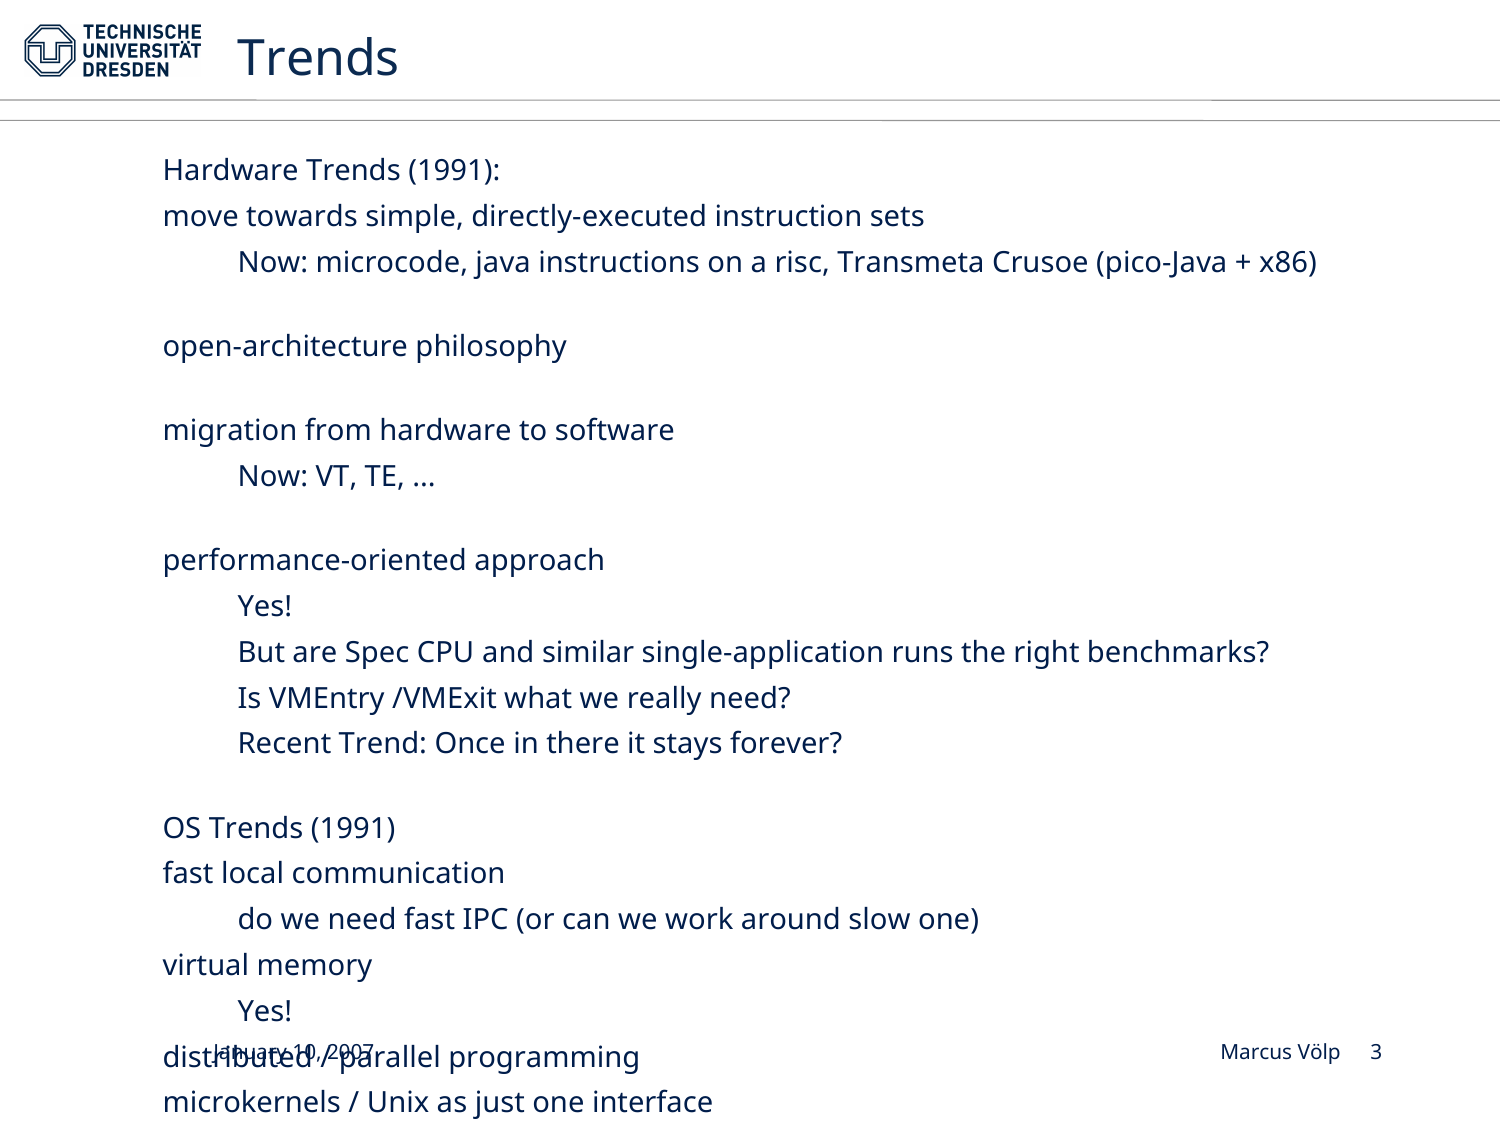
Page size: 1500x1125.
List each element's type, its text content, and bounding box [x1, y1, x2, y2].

title Trends [237, 19, 1437, 92]
list Hardware Trends (1991): move towards simple, directly-executed instruction sets Now: microcode, java instructions on a risc, Transmeta Crusoe (pico-Java + x86) open-architecture philosophy migration from hardware to software Now: VT, TE, ... performance-oriented approach Yes! But are Spec CPU and similar single-application runs the right benchmarks? Is VMEntry /VMExit what we really need? Recent Trend: Once in there it stays forever? OS Trends (1991) fast local communication do we need fast IPC (or can we work around slow one) virtual memory Yes! distributed / parallel programming microkernels / Unix as just one interface [162, 149, 1387, 1038]
picture [24, 24, 201, 77]
